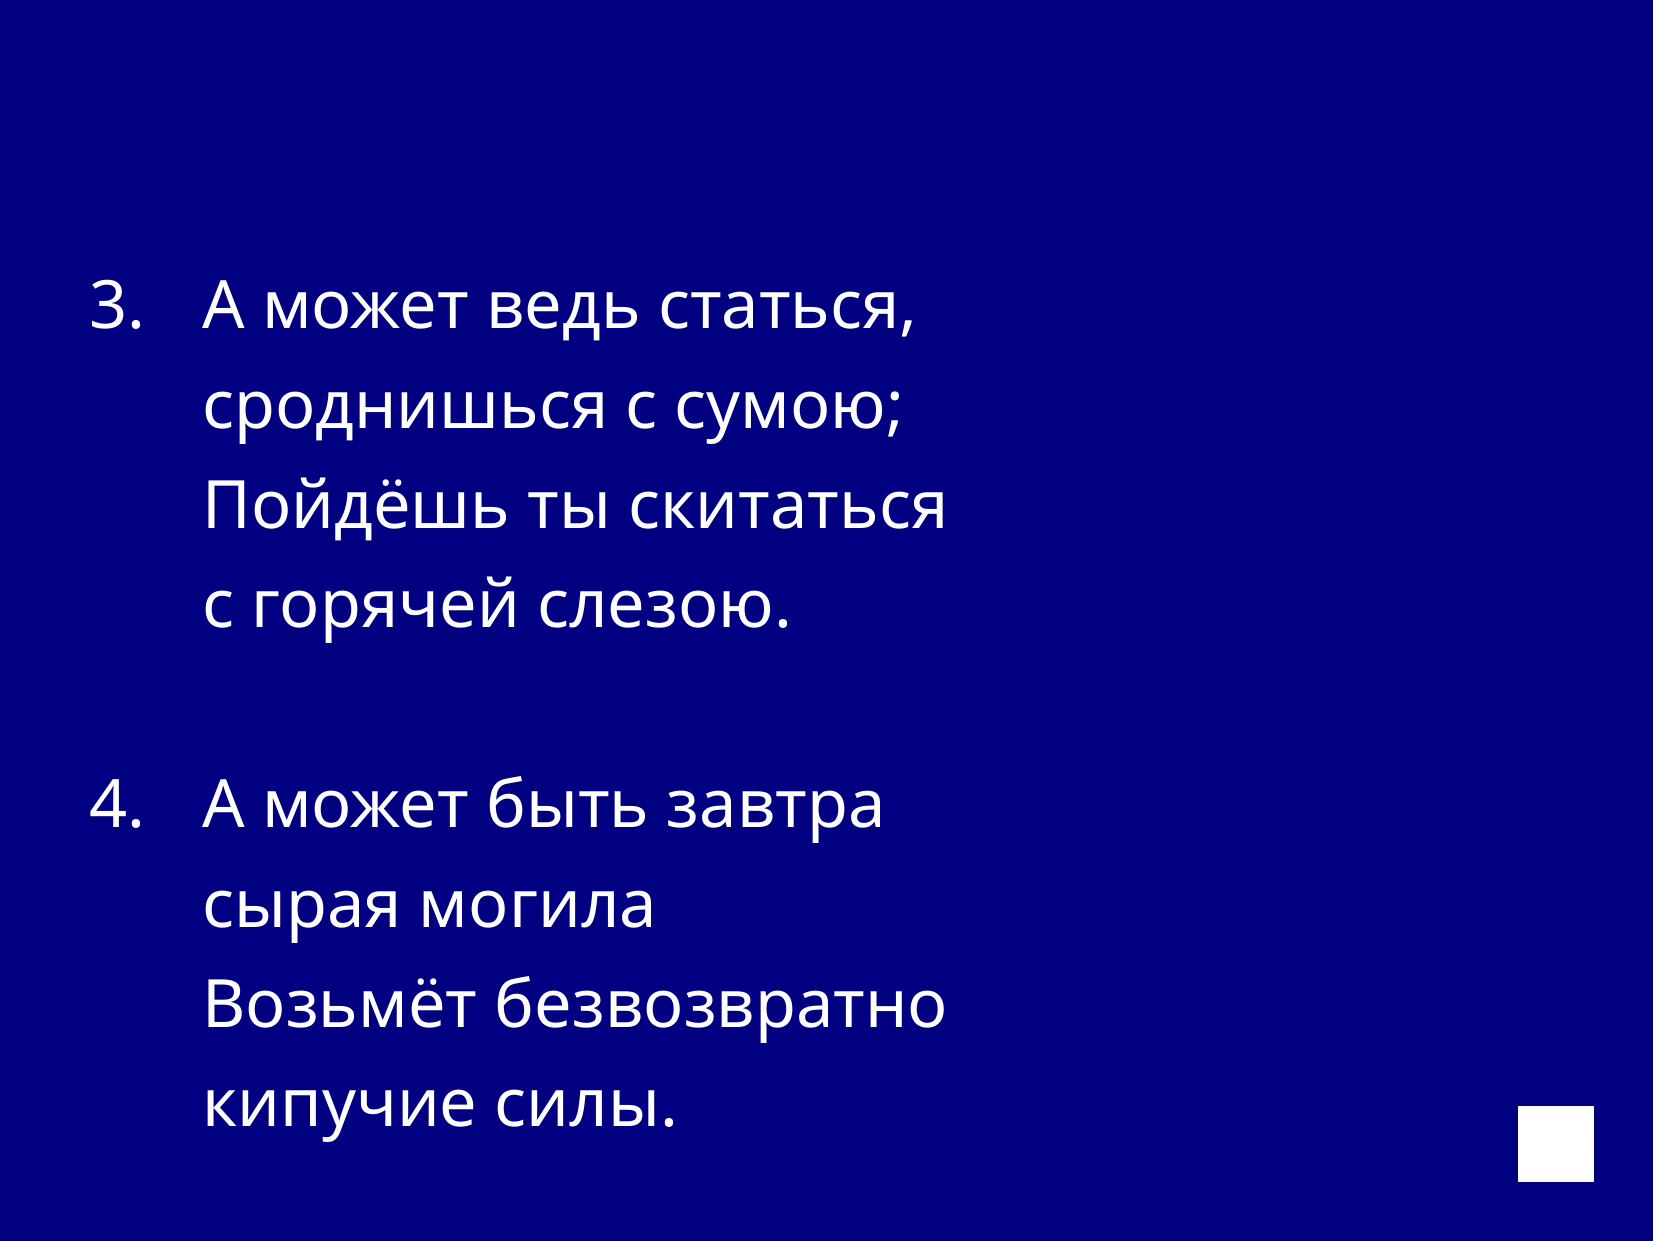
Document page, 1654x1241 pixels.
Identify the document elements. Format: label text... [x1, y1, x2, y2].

text_box [1518, 1106, 1594, 1182]
text_box 3. А может ведь статься, сроднишься с сумою; Пойдёшь ты скитаться с горячей слезою. 4. А может быть завтра сырая могила Возьмёт безвозвратно кипучие силы. [75, 150, 1576, 1163]
